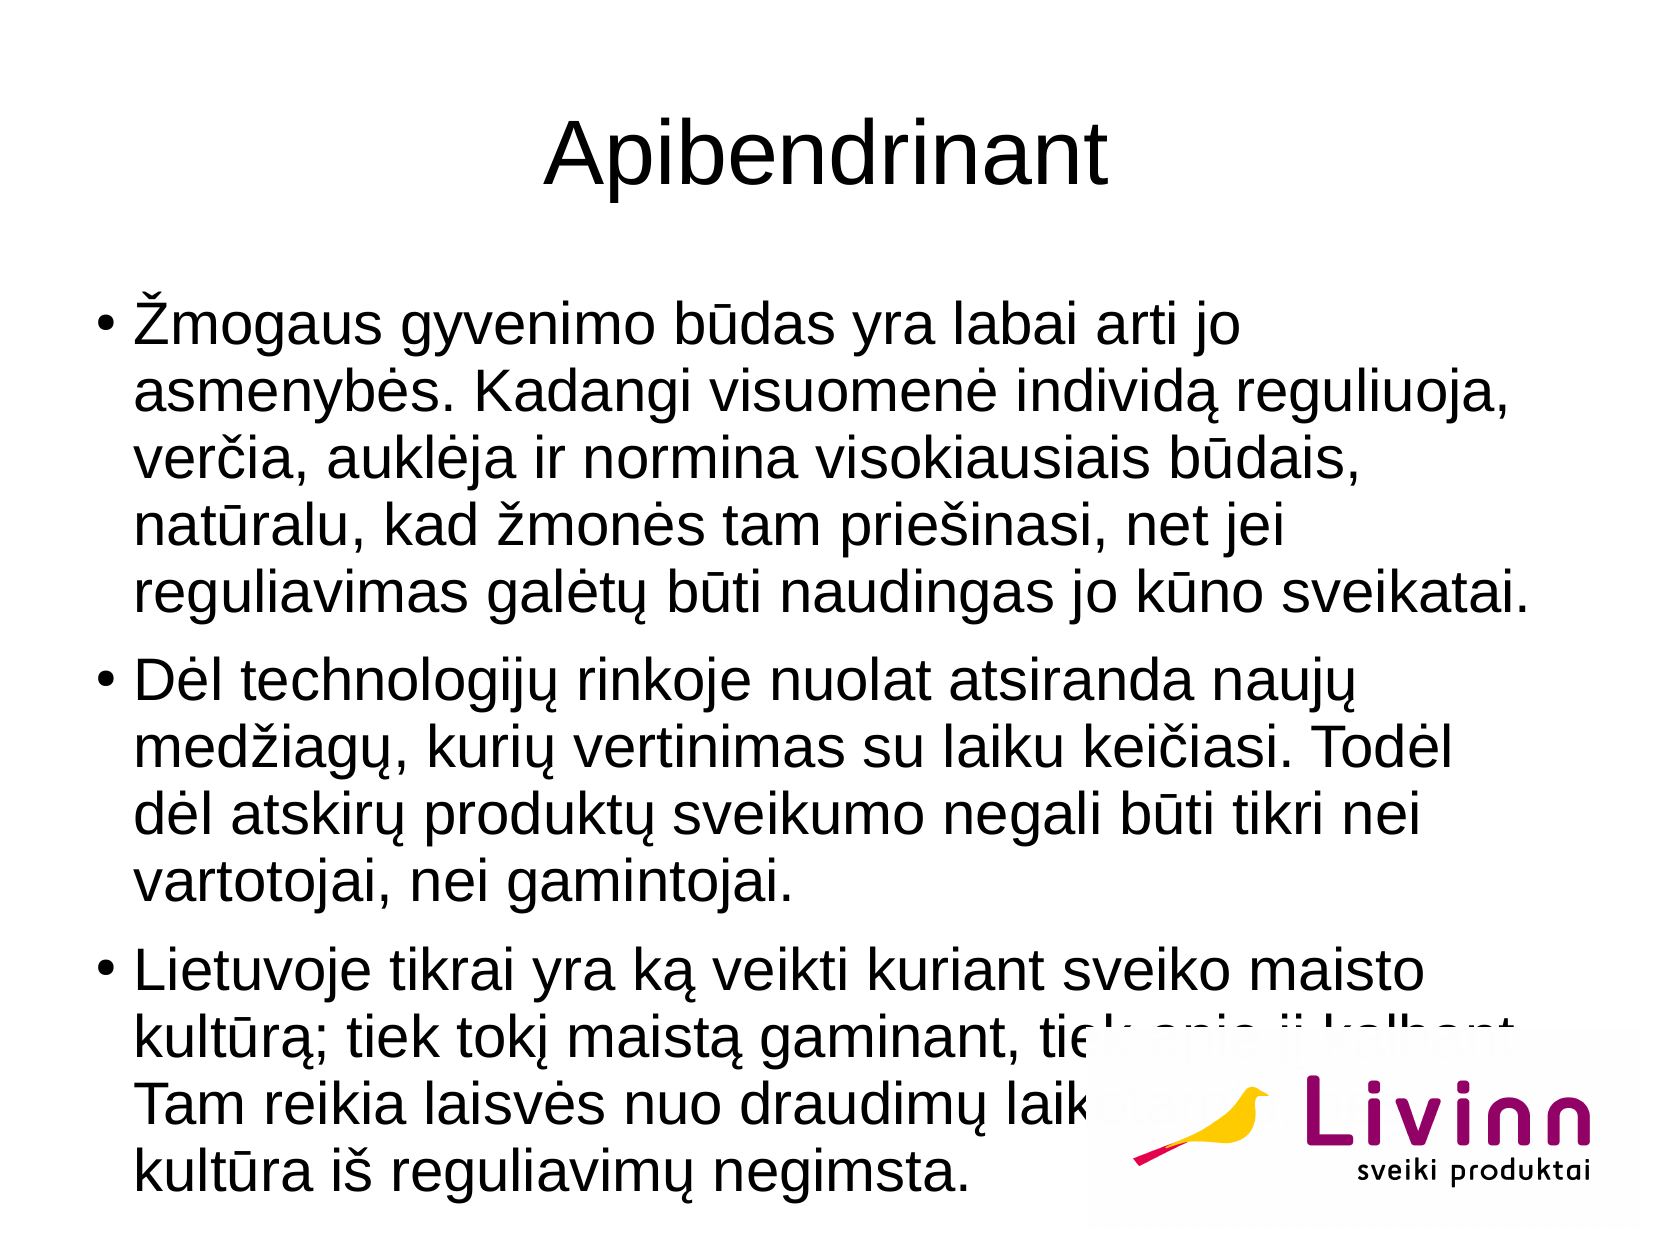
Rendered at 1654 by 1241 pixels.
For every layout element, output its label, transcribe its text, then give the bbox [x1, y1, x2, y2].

list Žmogaus gyvenimo būdas yra labai arti jo asmenybės. Kadangi visuomenė individą reguliuoja, verčia, auklėja ir normina visokiausiais būdais, natūralu, kad žmonės tam priešinasi, net jei reguliavimas galėtų būti naudingas jo kūno sveikatai. Dėl technologijų rinkoje nuolat atsiranda naujų medžiagų, kurių vertinimas su laiku keičiasi. Todėl dėl atskirų produktų sveikumo negali būti tikri nei vartotojai, nei gamintojai. Lietuvoje tikrai yra ką veikti kuriant sveiko maisto kultūrą; tiek tokį maistą gaminant, tiek apie jį kalbant. Tam reikia laisvės nuo draudimų laikotarpio, nes kultūra iš reguliavimų negimsta. [82, 290, 1538, 1229]
picture [1086, 1027, 1642, 1229]
title Apibendrinant [82, 49, 1571, 257]
